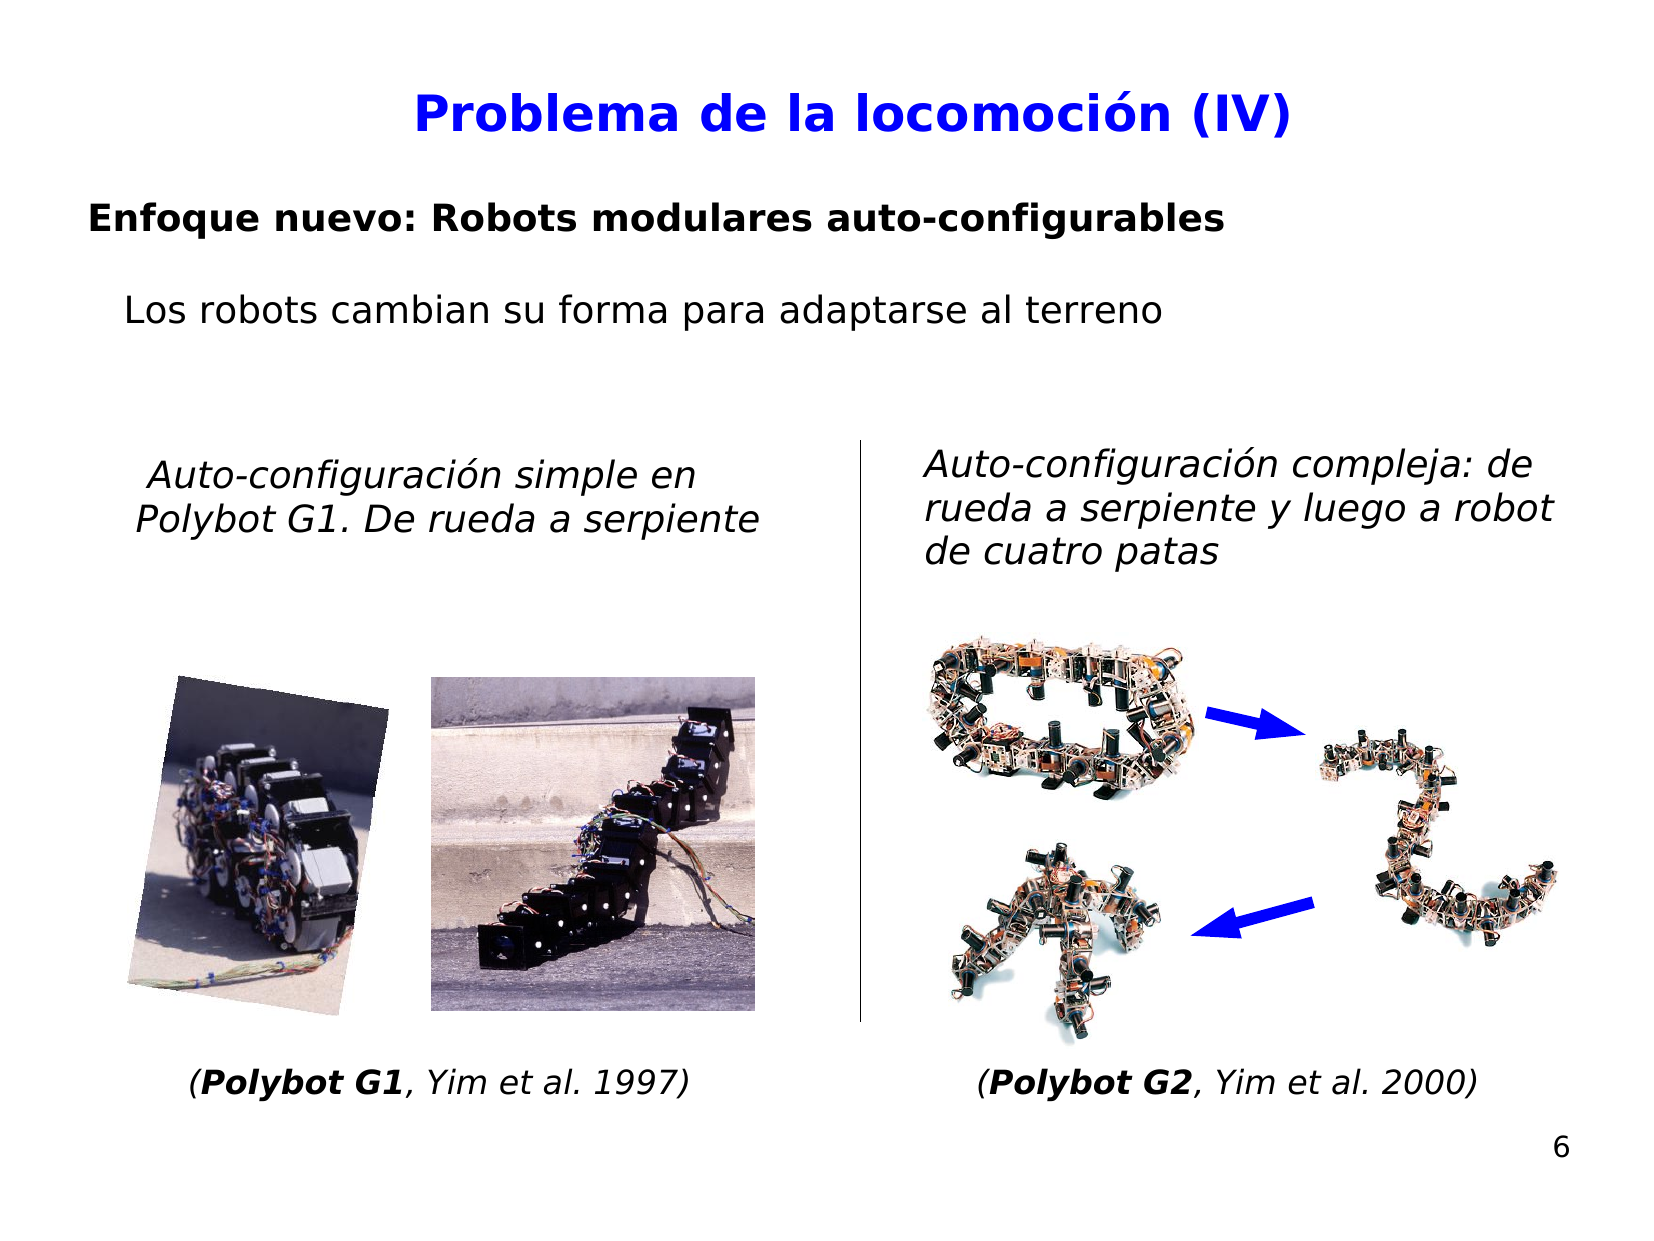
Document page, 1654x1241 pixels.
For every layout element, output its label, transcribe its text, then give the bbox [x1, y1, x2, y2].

text_box (Polybot G2, Yim et al. 2000) [961, 1056, 1496, 1111]
picture [127, 675, 389, 1016]
text_box (Polybot G1, Yim et al. 1997) [173, 1056, 707, 1110]
text_box Auto-configuración compleja: de rueda a serpiente y luego a robot de cuatro patas [909, 435, 1598, 581]
text_box Auto-configuración simple en Polybot G1. De rueda a serpiente [120, 446, 780, 549]
picture [948, 839, 1164, 1049]
picture [922, 632, 1199, 803]
picture [431, 677, 755, 1011]
picture [1315, 725, 1559, 952]
text_box Problema de la locomoción (IV) [398, 77, 1309, 152]
text_box Enfoque nuevo: Robots modulares auto-configurables [72, 189, 1242, 248]
text_box Los robots cambian su forma para adaptarse al terreno [96, 280, 1582, 340]
